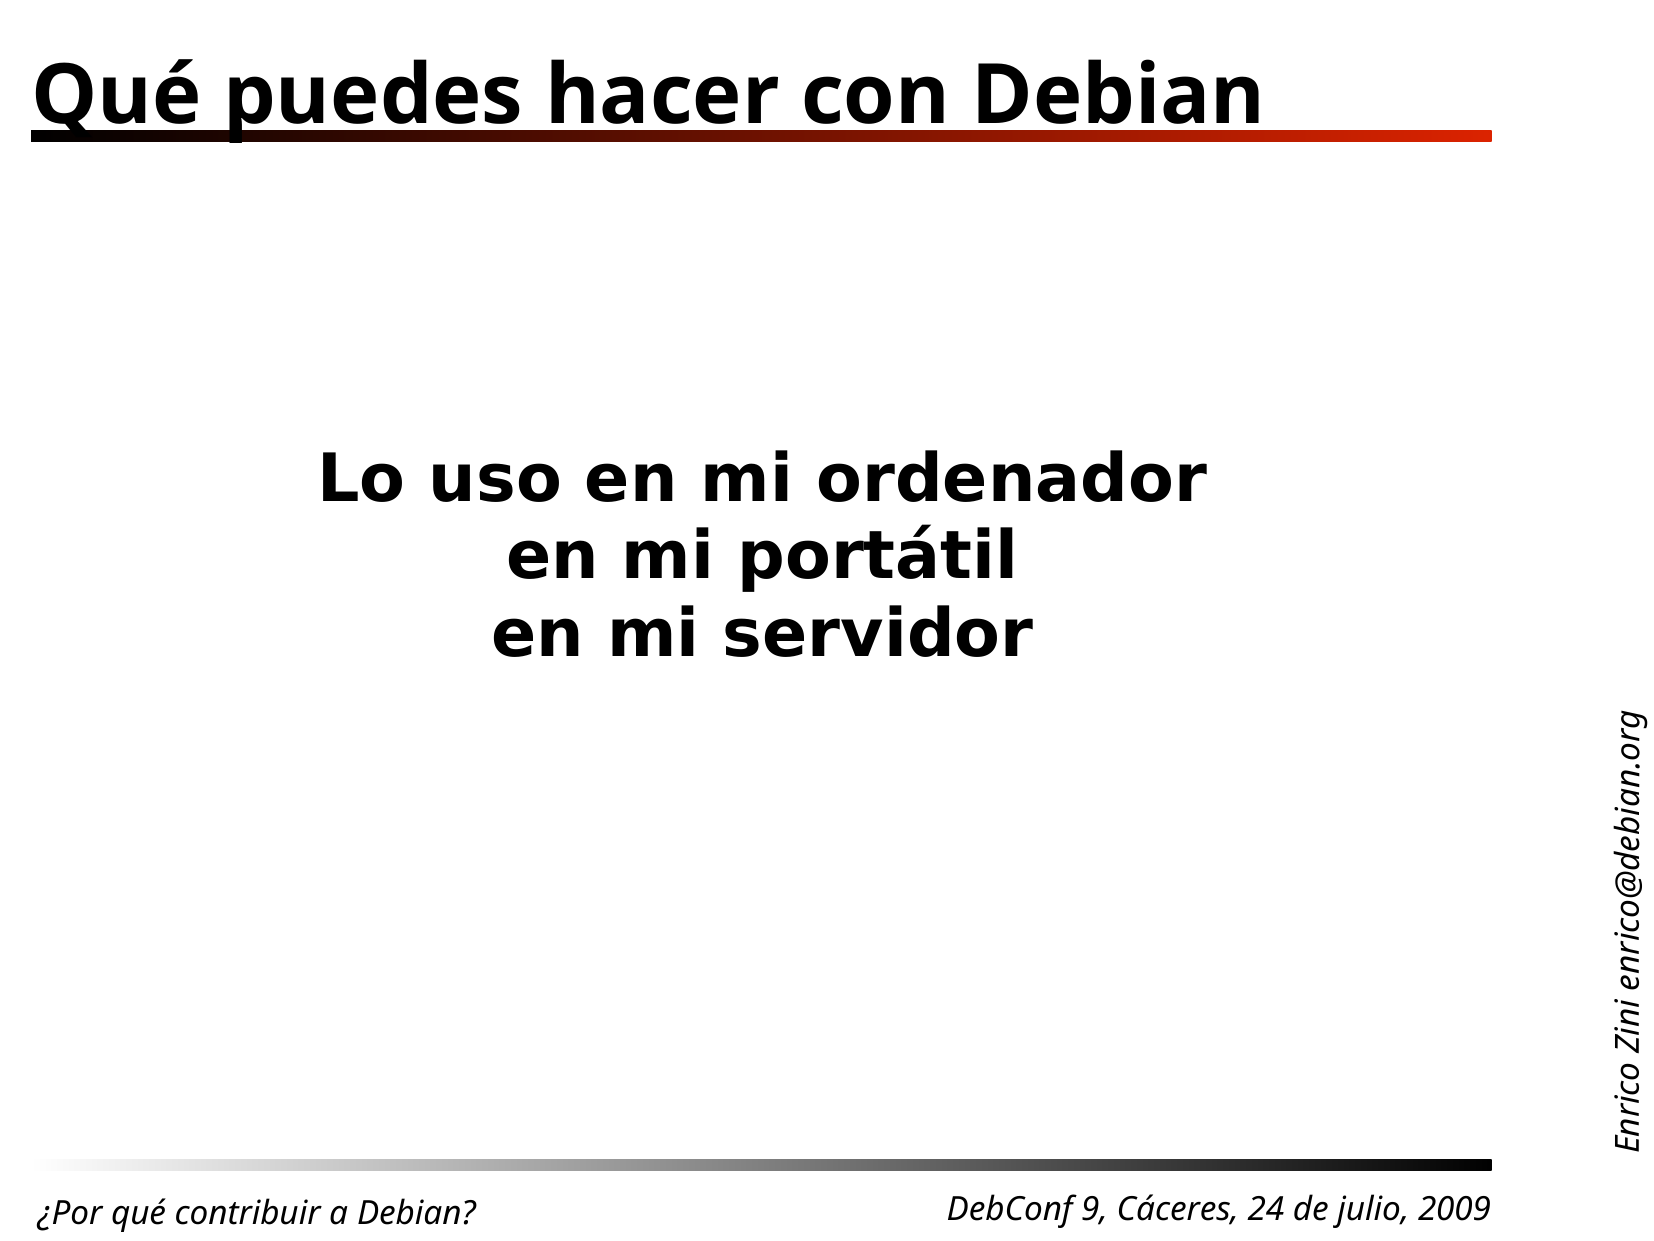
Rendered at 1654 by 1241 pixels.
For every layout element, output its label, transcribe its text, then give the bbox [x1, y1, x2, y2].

text_box Qué puedes hacer con Debian [31, 34, 1438, 168]
text_box Lo uso en mi ordenador en mi portátil en mi servidor [30, 439, 1495, 673]
